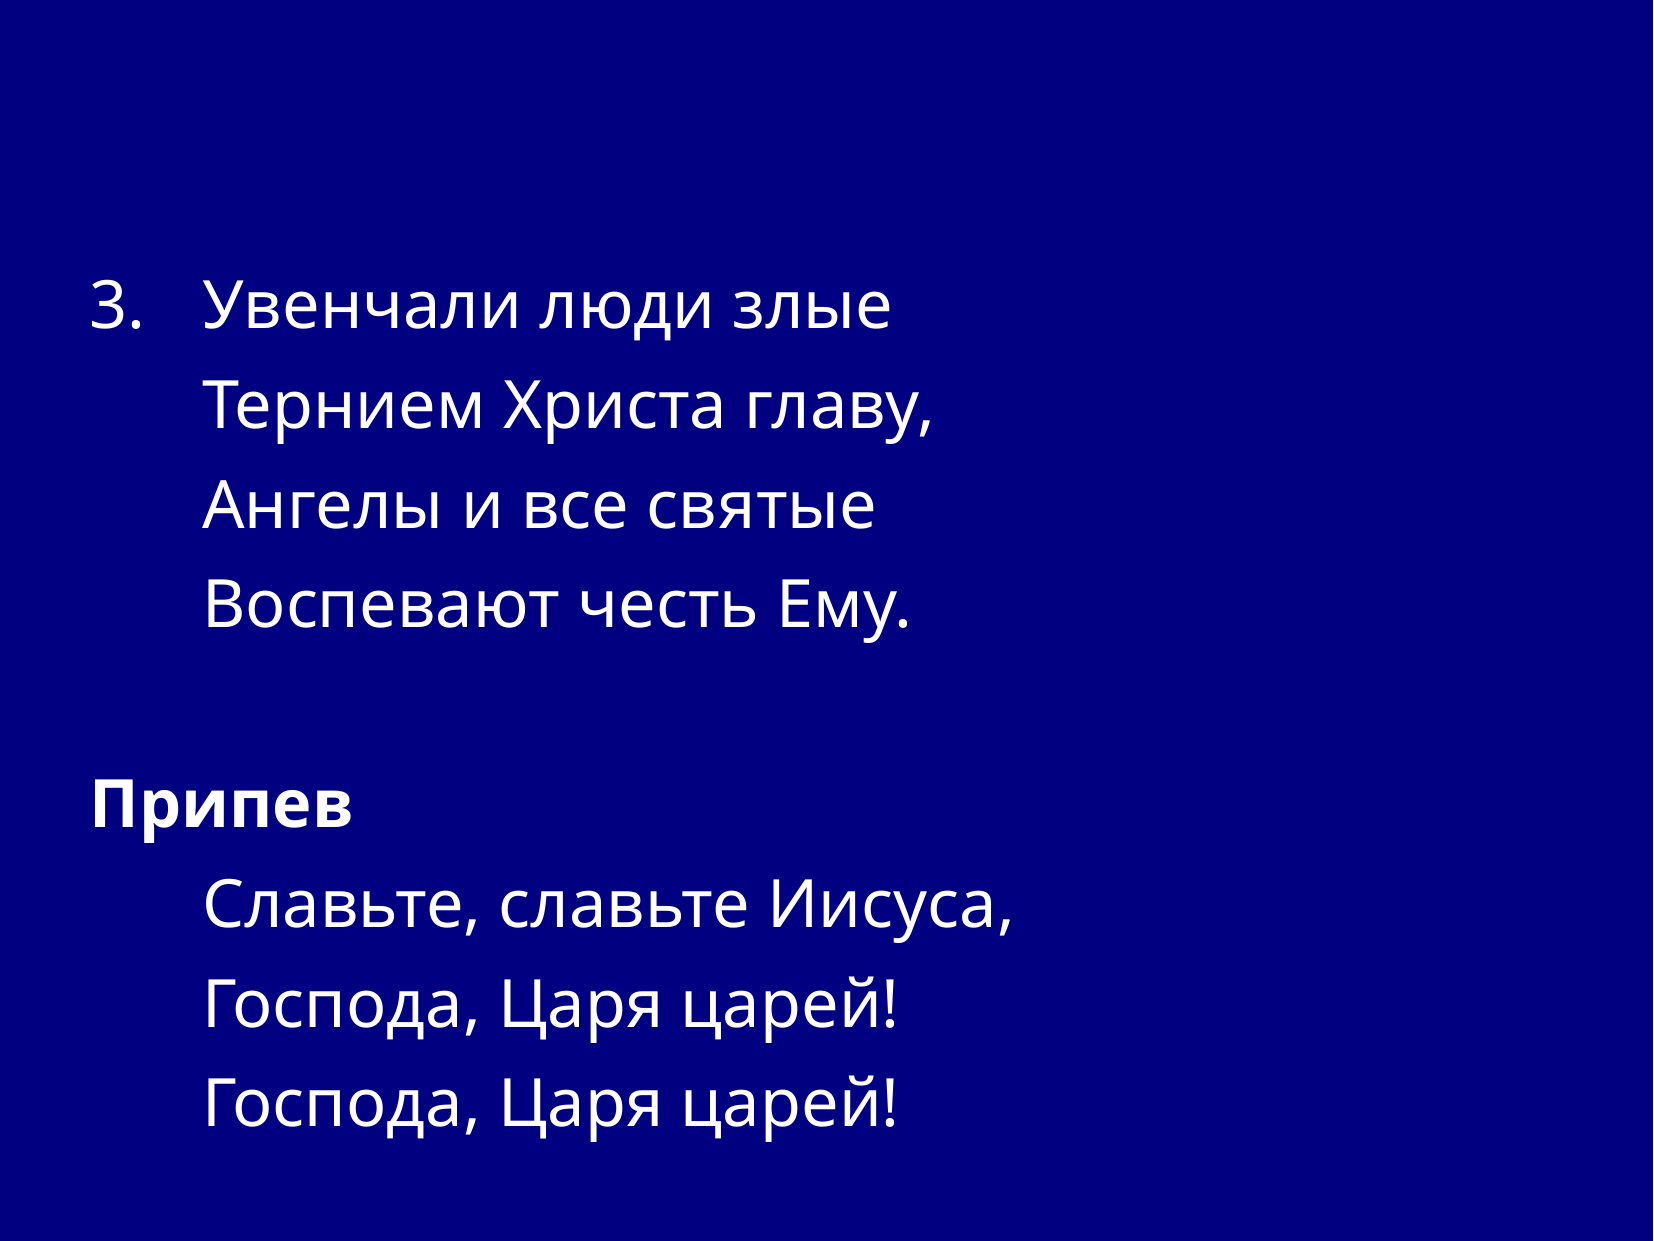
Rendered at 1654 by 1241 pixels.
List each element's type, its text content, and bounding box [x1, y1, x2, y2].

text_box 3. Увенчали люди злые Тернием Христа главу, Ангелы и все святые Воспевают честь Ему. Припев Славьте, славьте Иисуса, Господа, Царя царей! Господа, Царя царей! [75, 150, 1576, 1163]
